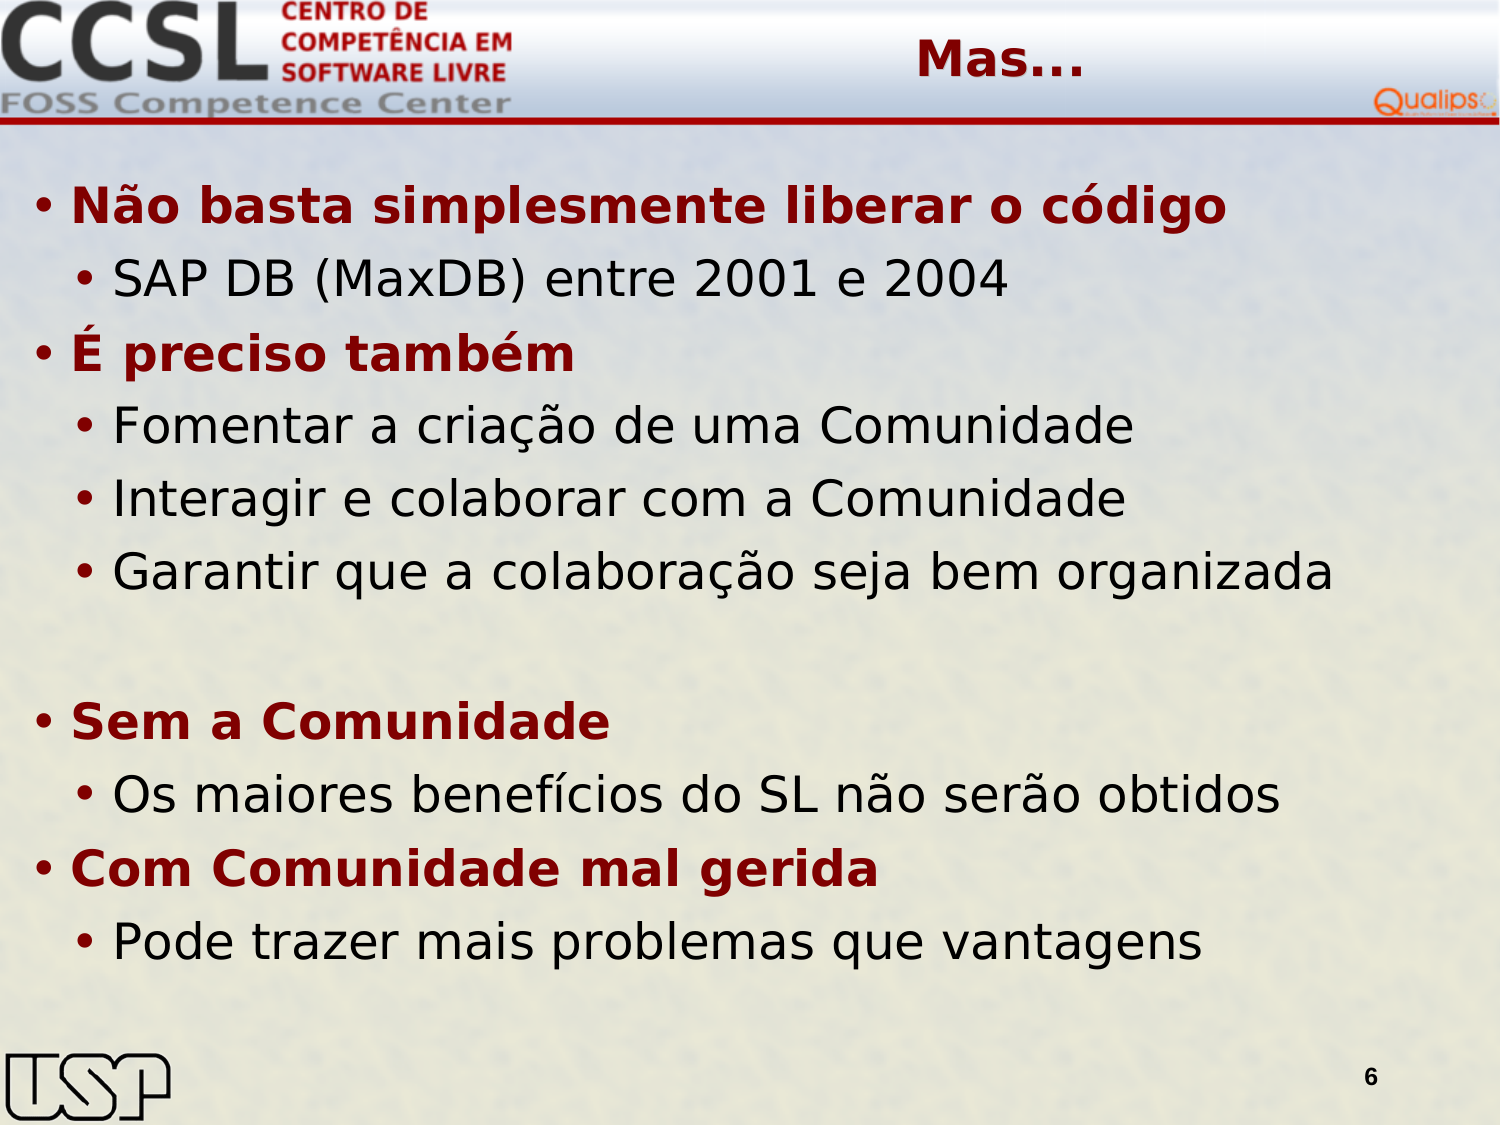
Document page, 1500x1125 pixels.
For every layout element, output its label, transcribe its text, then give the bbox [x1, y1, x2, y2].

picture [0, 0, 1500, 1125]
list Não basta simplesmente liberar o código SAP DB (MaxDB) entre 2001 e 2004 É preciso também Fomentar a criação de uma Comunidade Interagir e colaborar com a Comunidade Garantir que a colaboração seja bem organizada Sem a Comunidade Os maiores benefícios do SL não serão obtidos Com Comunidade mal gerida Pode trazer mais problemas que vantagens [29, 177, 1498, 972]
title Mas... [501, 0, 1500, 119]
